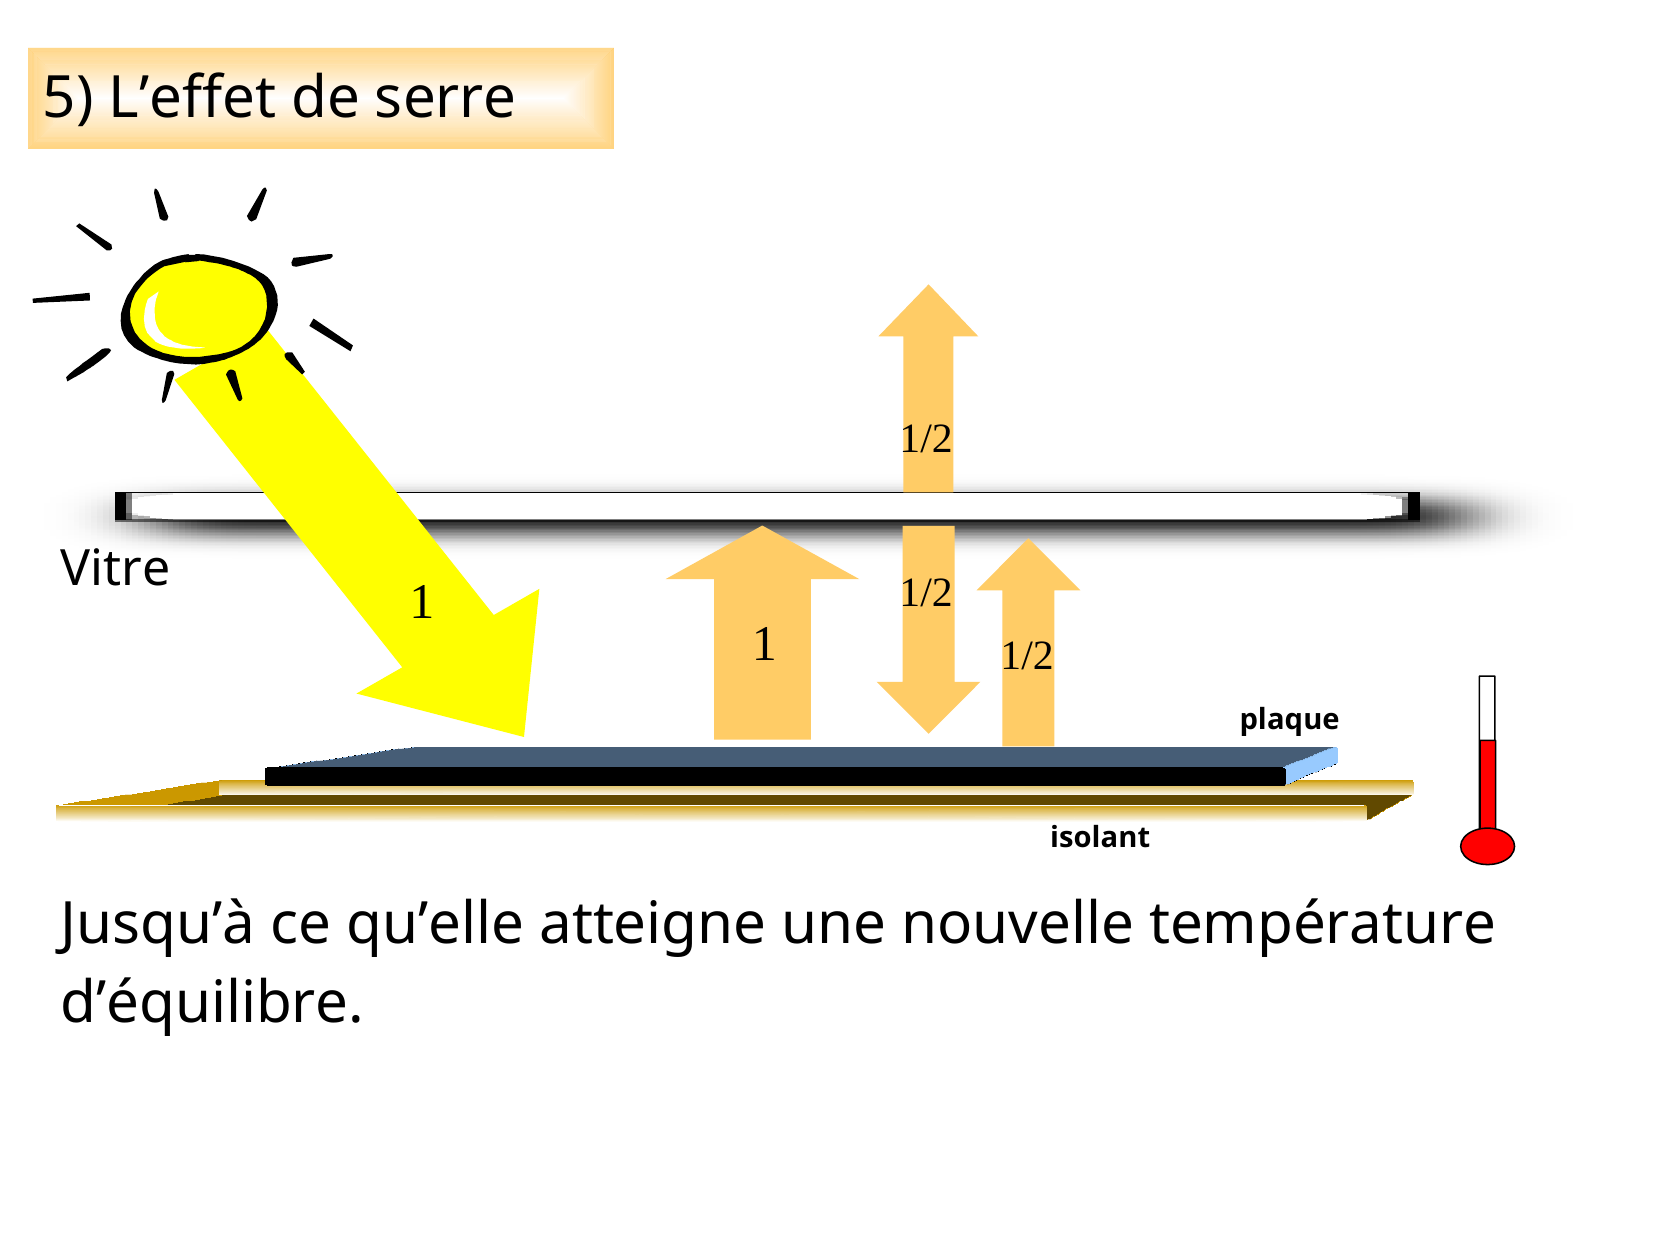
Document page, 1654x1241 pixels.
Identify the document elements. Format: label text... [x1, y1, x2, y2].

text_box plaque [1224, 690, 1477, 766]
text_box [1002, 691, 1055, 747]
text_box [154, 188, 169, 221]
text_box 1/2 [1000, 633, 1076, 691]
picture [27, 472, 319, 564]
text_box [876, 628, 981, 734]
text_box 1 [751, 616, 787, 687]
picture [44, 737, 1429, 832]
text_box [309, 318, 353, 352]
text_box isolant [1035, 808, 1287, 884]
text_box [246, 187, 267, 222]
text_box [903, 474, 954, 493]
text_box [976, 538, 1081, 633]
text_box [1460, 676, 1515, 865]
text_box [878, 284, 979, 416]
text_box [120, 254, 540, 738]
text_box Jusqu’à ce qu’elle atteigne une nouvelle température d’équilibre. [45, 873, 1597, 1162]
text_box 1/2 [899, 569, 975, 628]
text_box Vitre [45, 523, 209, 566]
text_box 1/2 [899, 416, 975, 474]
text_box [902, 525, 955, 569]
text_box 1 [409, 575, 445, 645]
text_box [28, 47, 615, 149]
text_box [76, 223, 113, 251]
text_box [291, 254, 333, 267]
picture [382, 472, 1591, 564]
text_box 5) L’effet de serre [28, 48, 613, 149]
text_box [66, 348, 112, 382]
text_box [665, 525, 860, 740]
text_box [32, 292, 91, 303]
